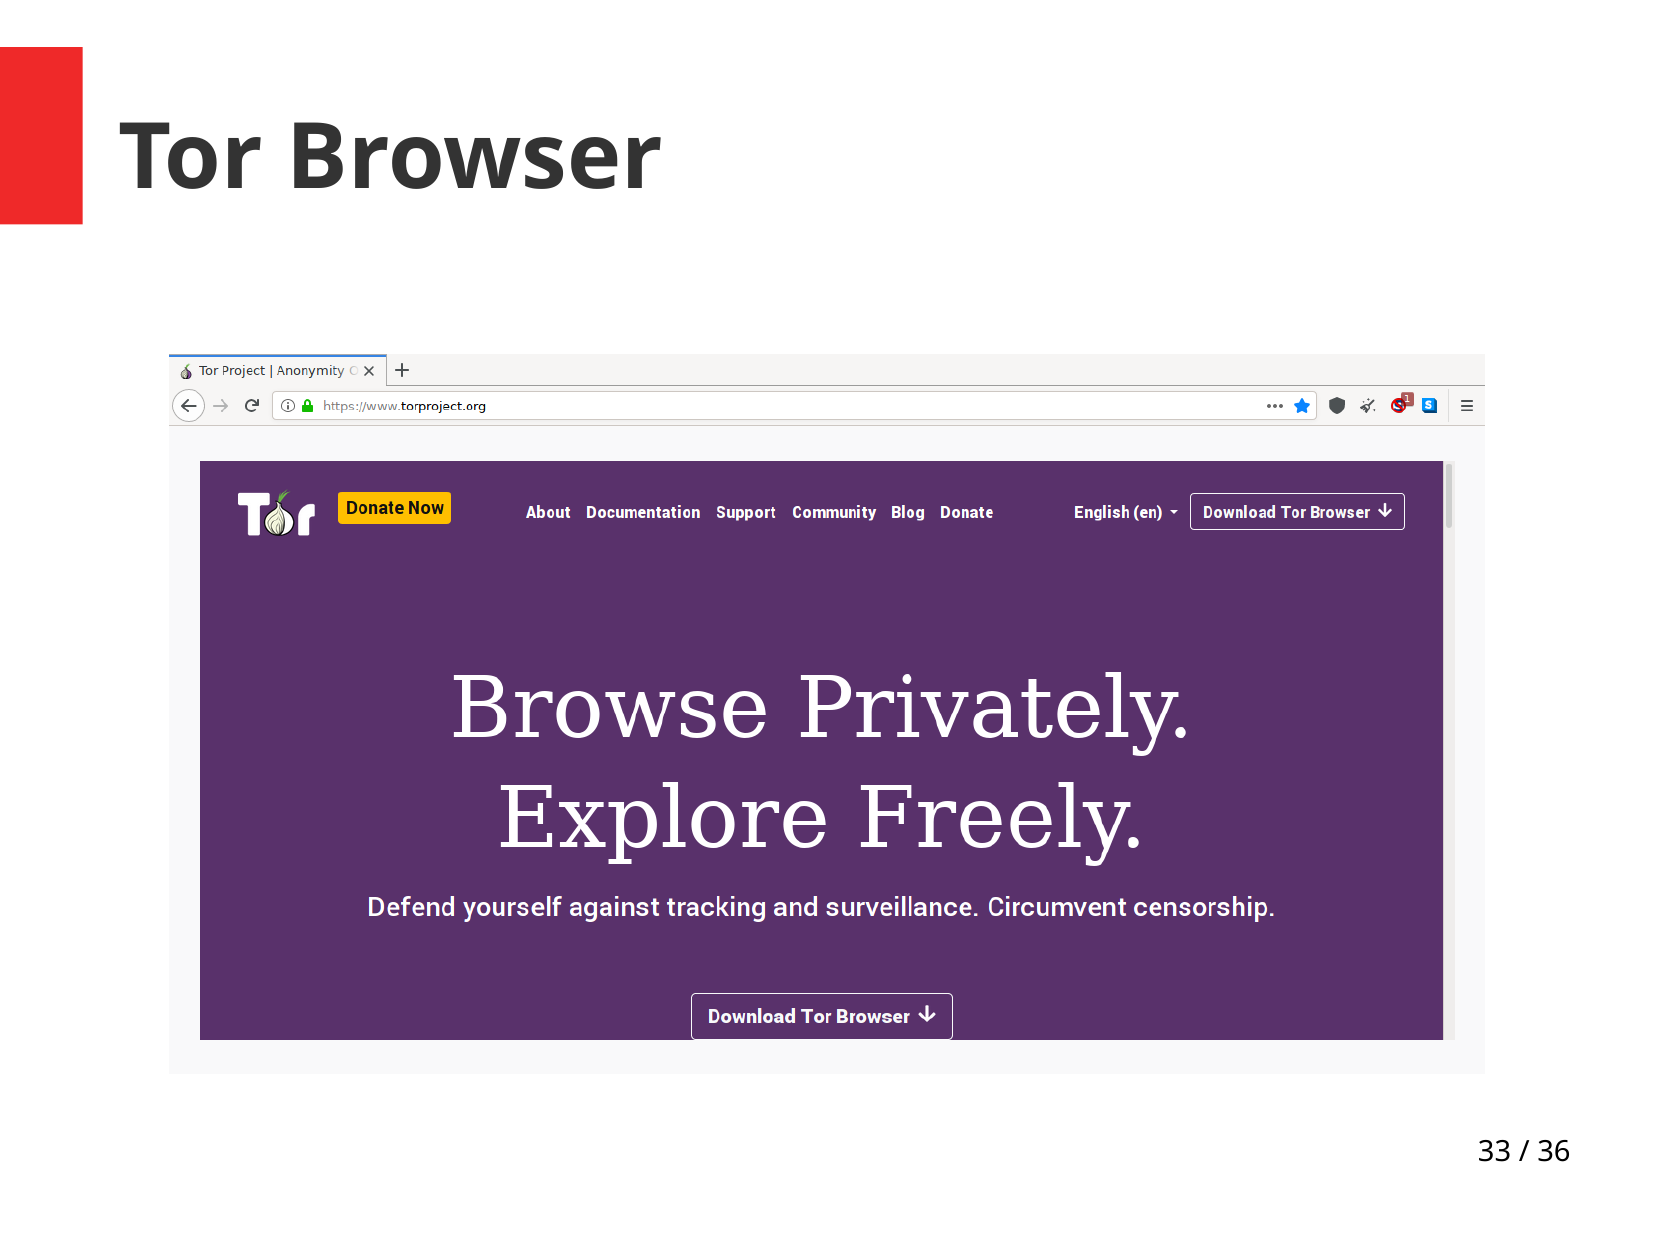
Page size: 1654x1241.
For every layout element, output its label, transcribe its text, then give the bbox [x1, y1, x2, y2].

title Tor Browser [118, 49, 1571, 257]
picture [169, 354, 1485, 1074]
